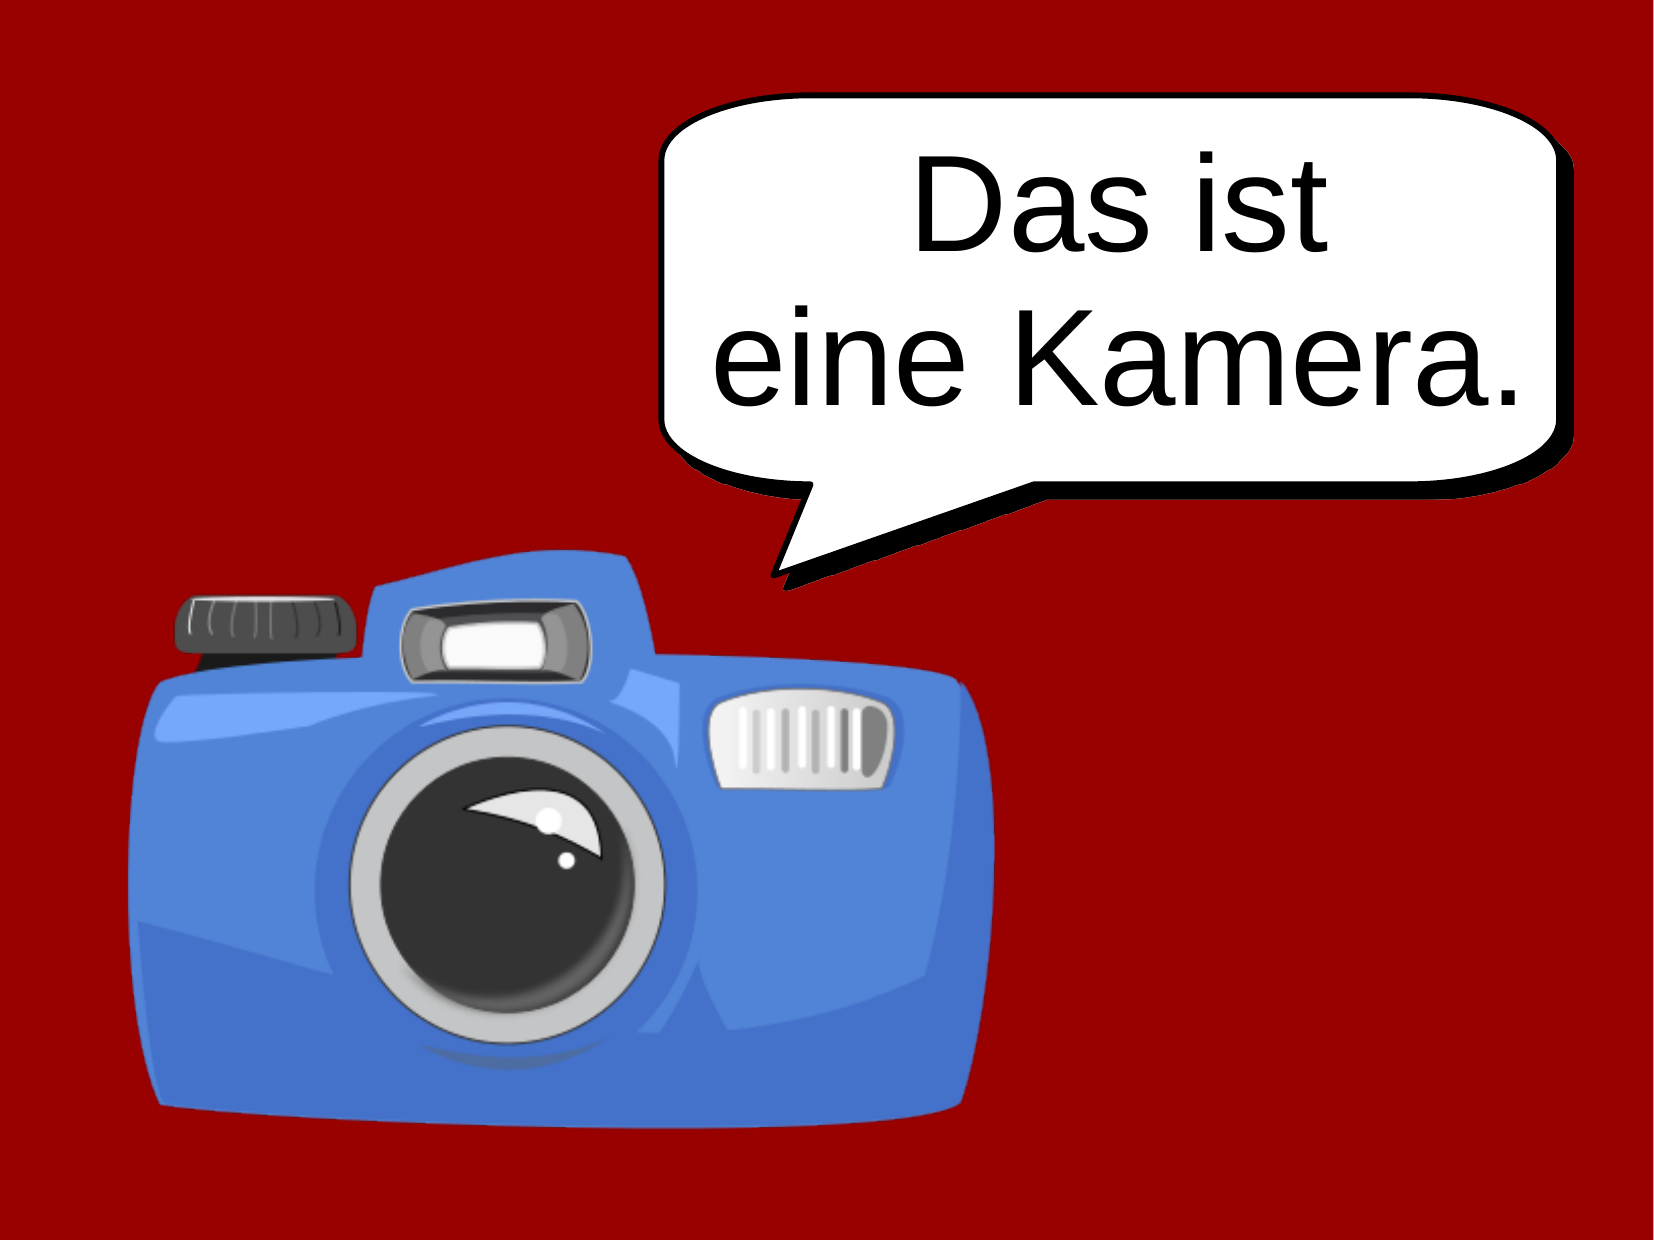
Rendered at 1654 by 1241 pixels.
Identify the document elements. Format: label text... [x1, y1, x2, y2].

text_box [1554, 143, 1560, 437]
text_box [695, 95, 1526, 119]
text_box Das ist eine Kamera. [685, 119, 1554, 455]
picture [124, 546, 999, 1134]
text_box [661, 125, 1535, 576]
